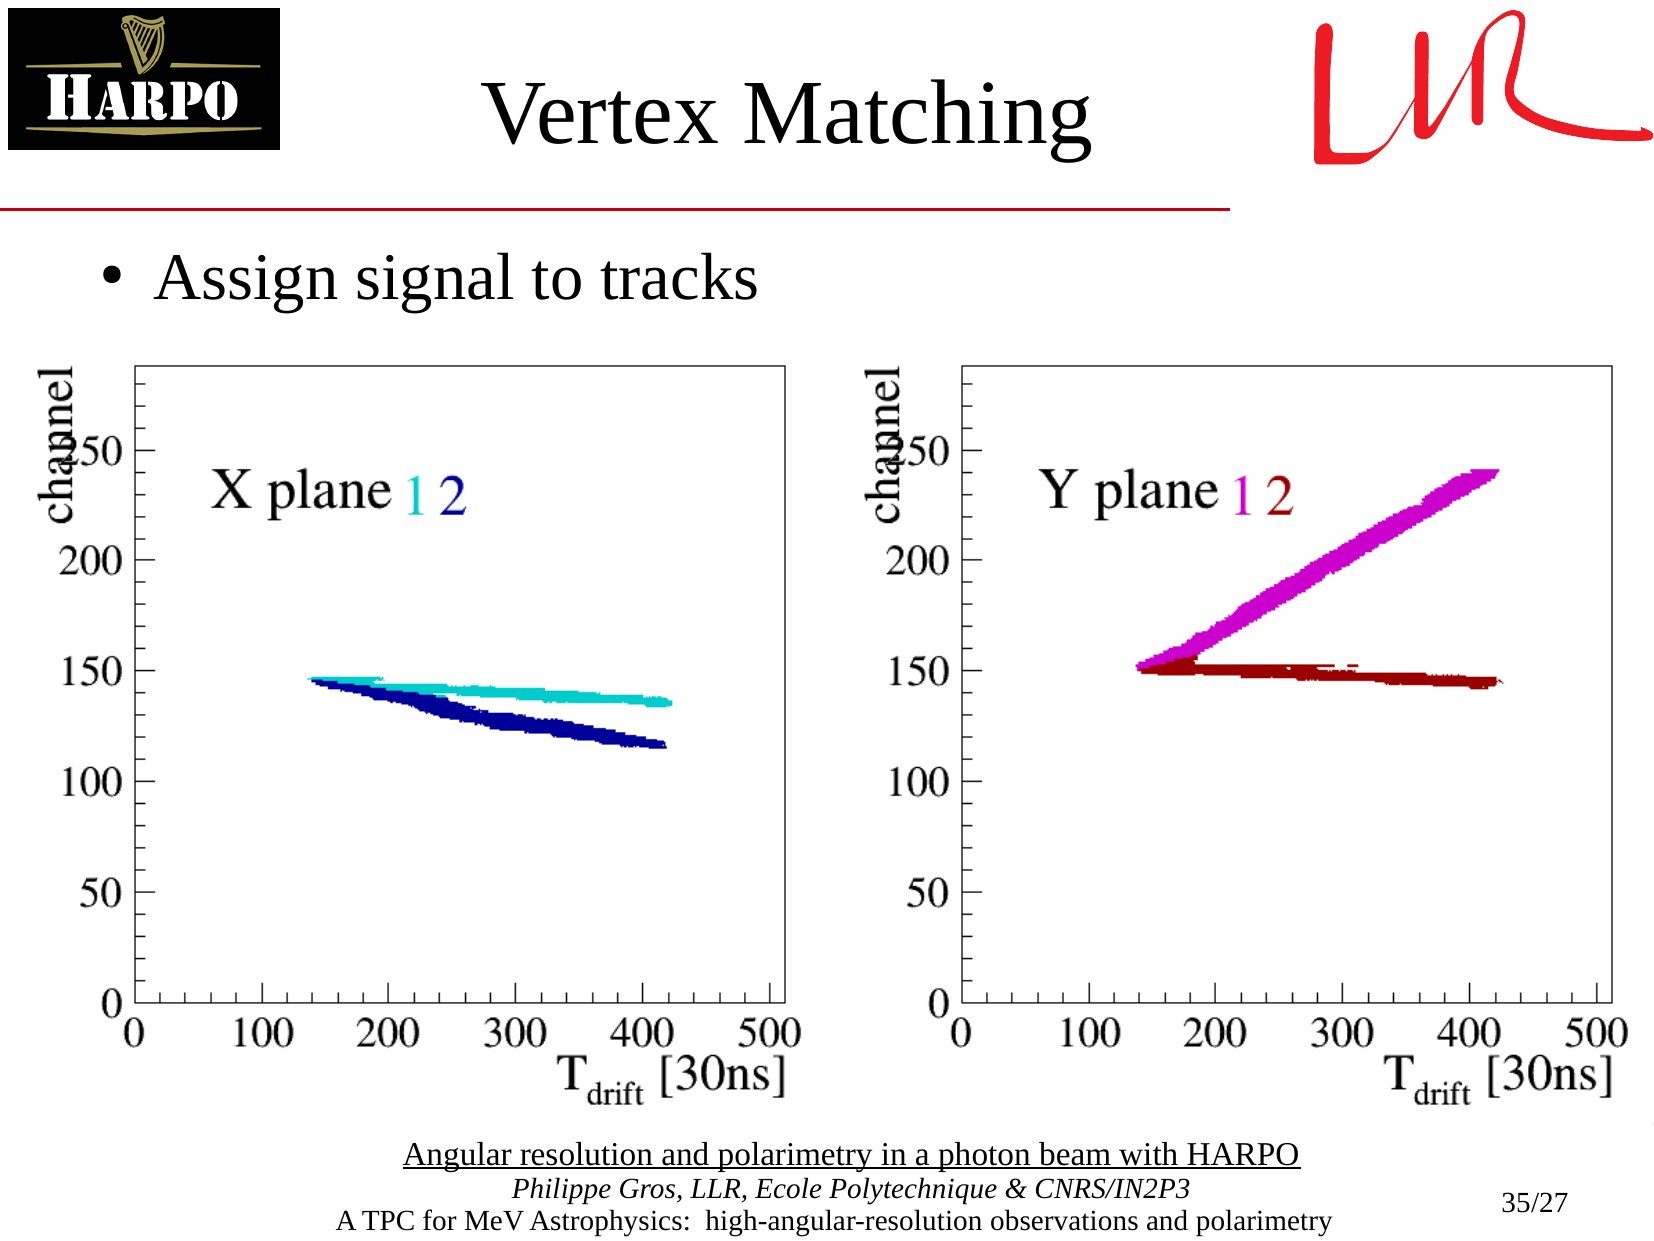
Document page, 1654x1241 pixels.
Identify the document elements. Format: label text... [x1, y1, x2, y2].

list Assign signal to tracks [82, 239, 1571, 335]
picture [1314, 10, 1653, 165]
picture [0, 335, 1653, 1127]
picture [8, 8, 280, 150]
title Vertex Matching [284, 14, 1290, 210]
